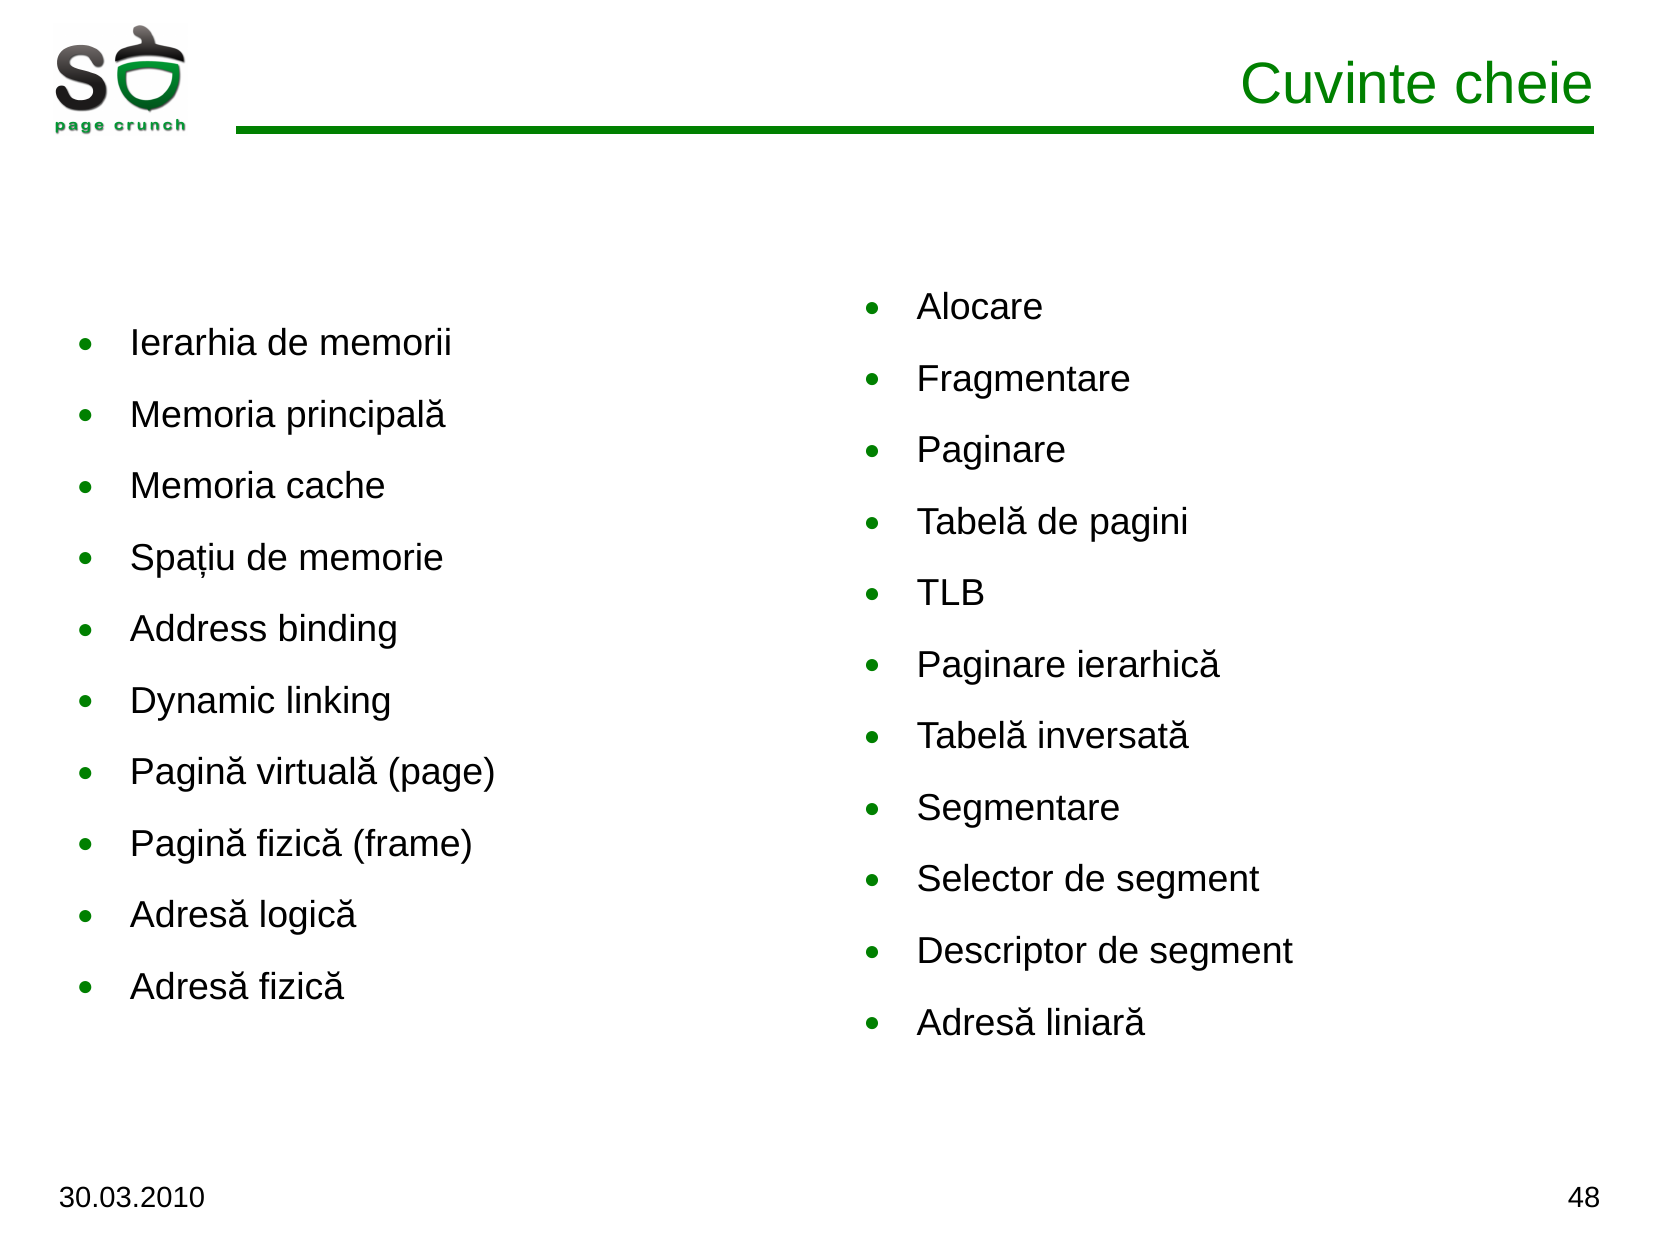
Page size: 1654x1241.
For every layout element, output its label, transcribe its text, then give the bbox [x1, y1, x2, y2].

list Ierarhia de memorii Memoria principală Memoria cache Spațiu de memorie Address binding Dynamic linking Pagină virtuală (page) Pagină fizică (frame) Adresă logică Adresă fizică [59, 177, 809, 1152]
picture [53, 23, 188, 136]
list Alocare Fragmentare Paginare Tabelă de pagini TLB Paginare ierarhică Tabelă inversată Segmentare Selector de segment Descriptor de segment Adresă liniară [845, 177, 1596, 1152]
title Cuvinte cheie [236, 49, 1595, 119]
